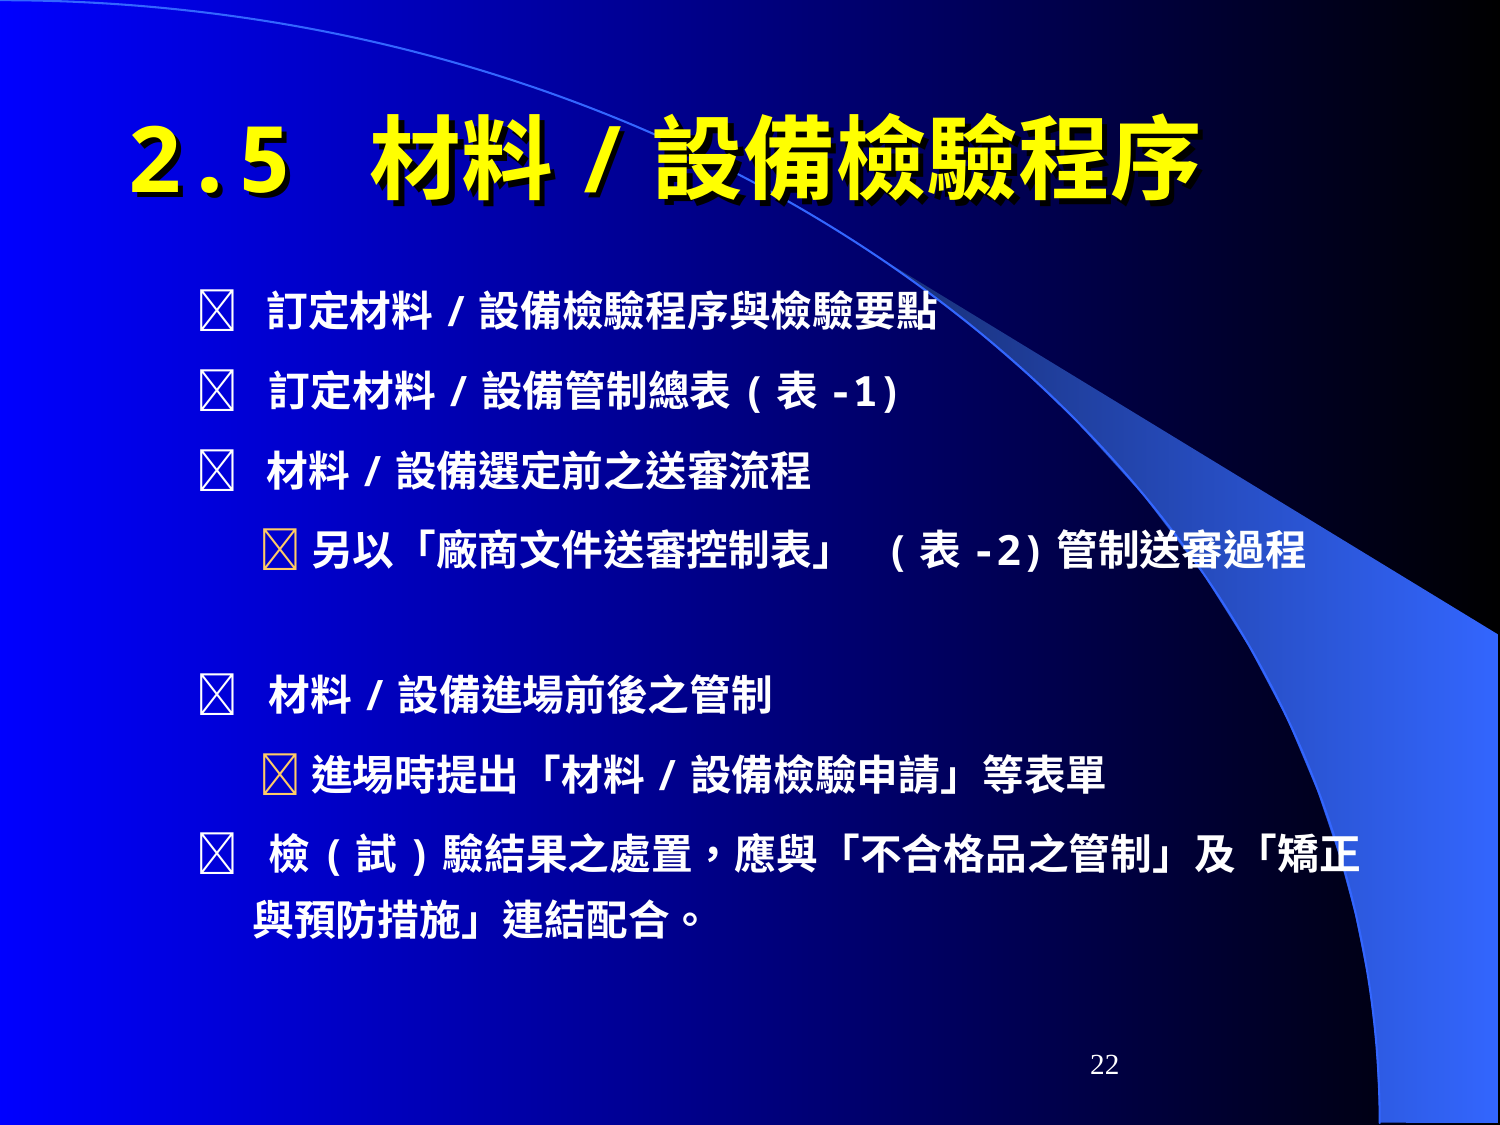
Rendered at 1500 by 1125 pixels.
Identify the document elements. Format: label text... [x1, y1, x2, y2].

title 2.5 材料/設備檢驗程序 [112, 62, 1388, 250]
list  訂定材料/設備檢驗程序與檢驗要點  訂定材料/設備管制總表(表-1)  材料/設備選定前之送審流程 另以「廠商文件送審控制表」 (表-2)管制送審過程  材料/設備進場前後之管制 進埸時提出「材料/設備檢驗申請」等表單  檢(試)驗結果之處置，應與「不合格品之管制」及「矯正與預防措施」連結配合。 [125, 262, 1401, 1038]
text_box [1074, 1038, 1388, 1101]
